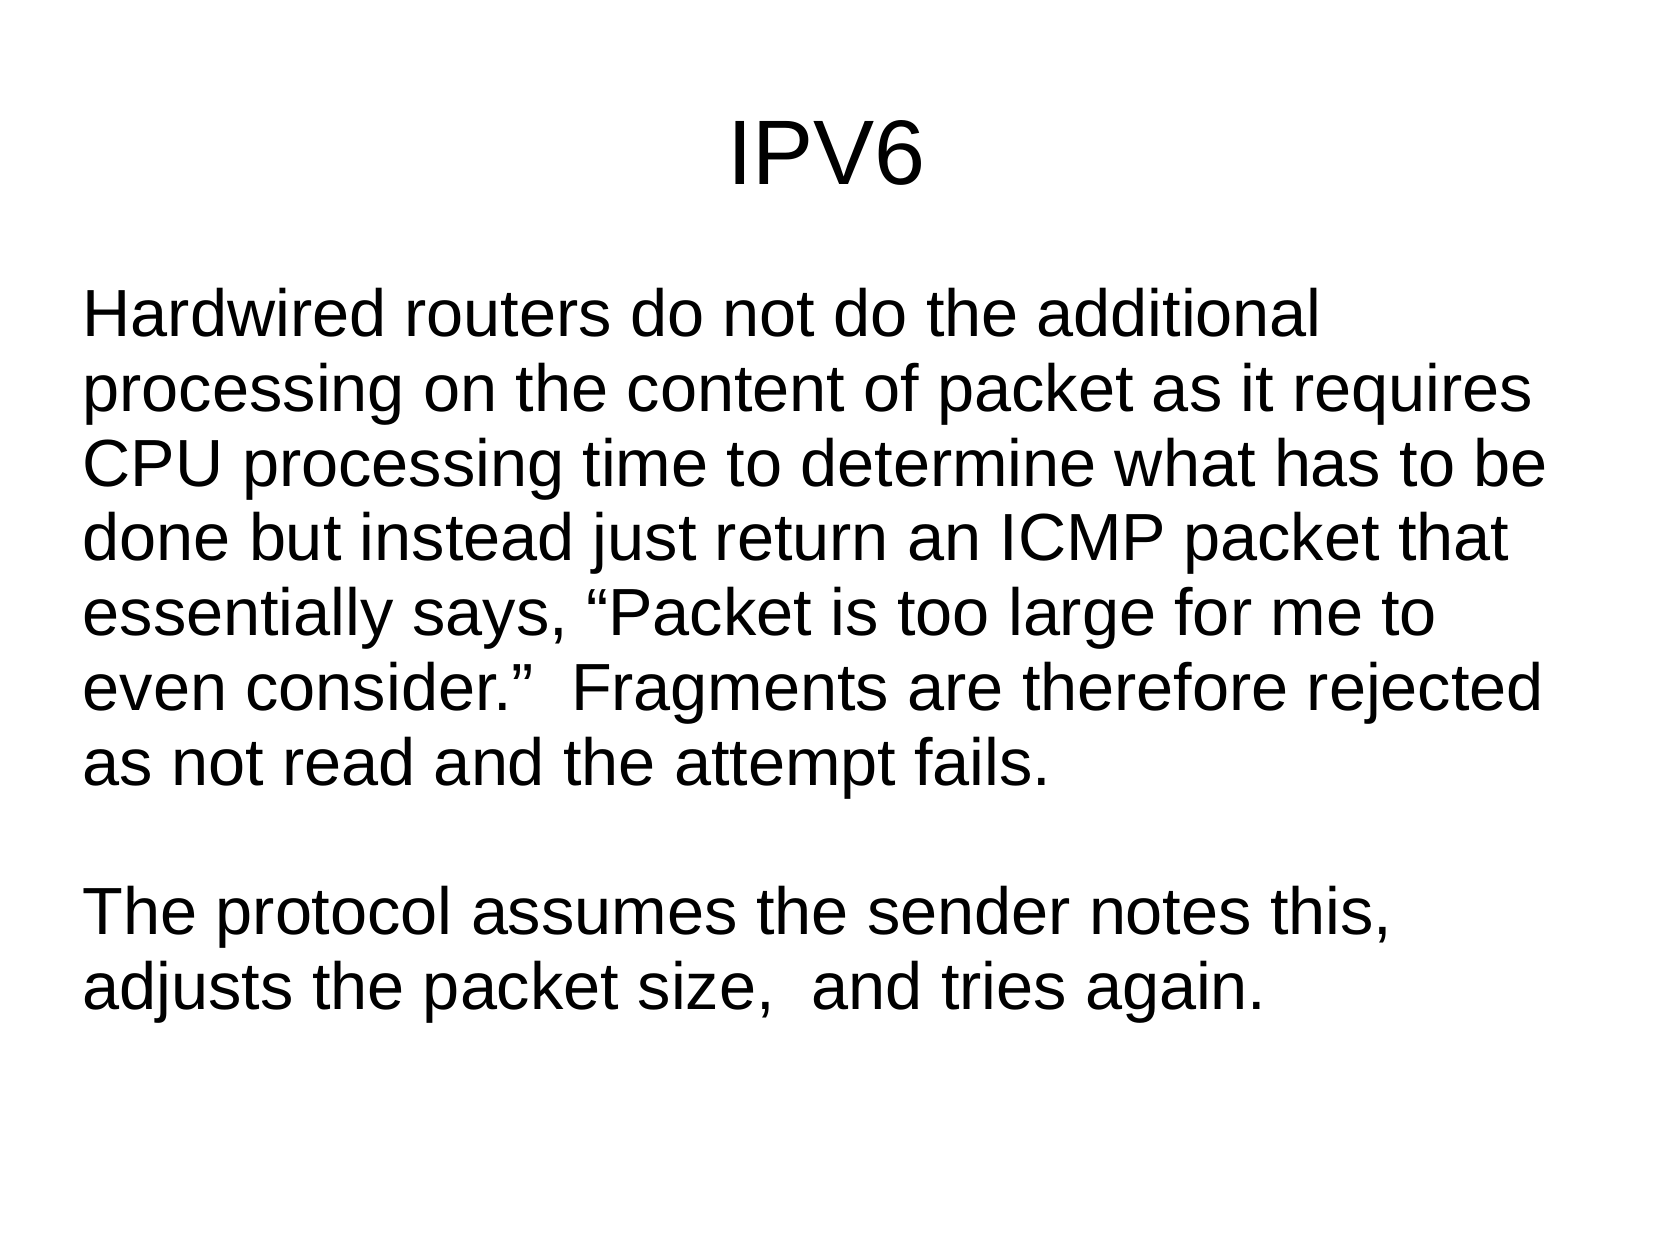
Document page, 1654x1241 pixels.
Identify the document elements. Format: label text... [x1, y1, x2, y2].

subtitle Hardwired routers do not do the additional processing on the content of packet as it requires CPU processing time to determine what has to be done but instead just return an ICMP packet that essentially says, “Packet is too large for me to even consider.” Fragments are therefore rejected as not read and the attempt fails. The protocol assumes the sender notes this, adjusts the packet size, and tries again. [82, 275, 1571, 1024]
title IPV6 [82, 49, 1571, 257]
